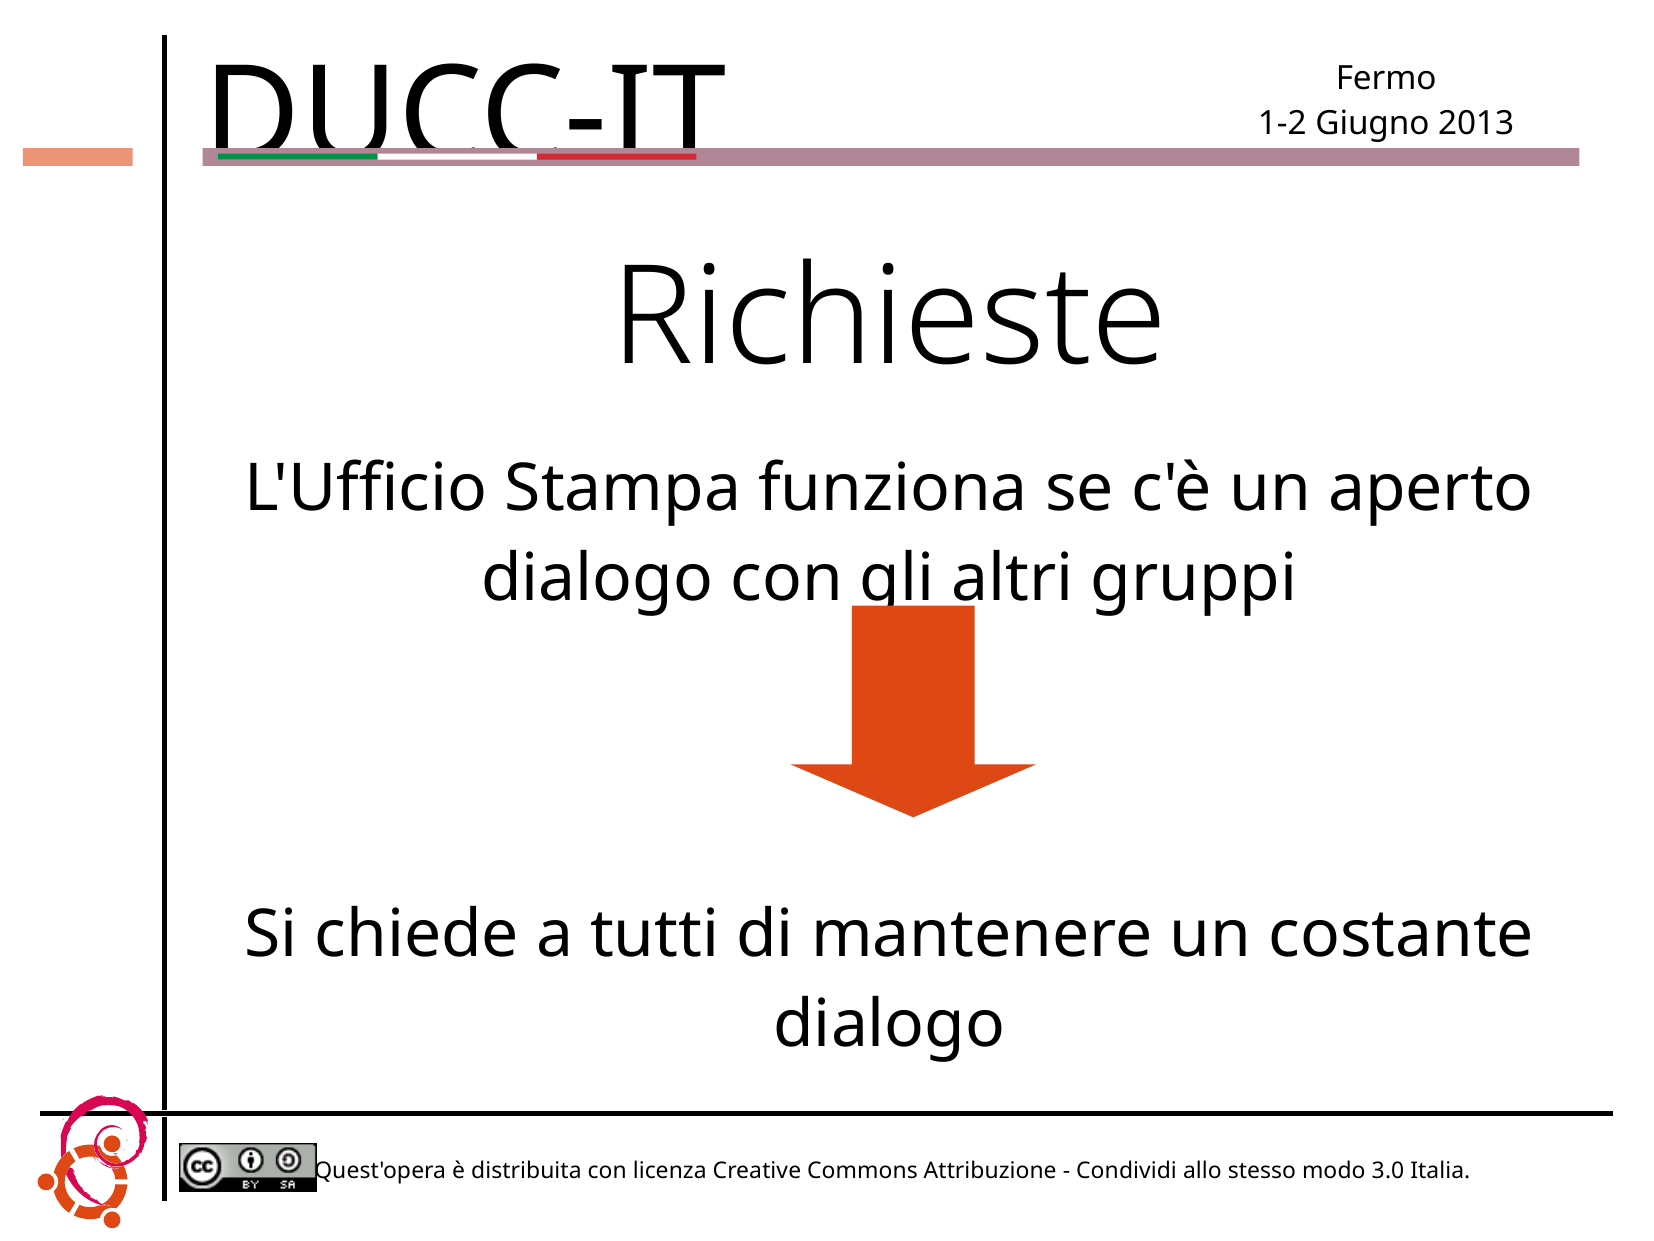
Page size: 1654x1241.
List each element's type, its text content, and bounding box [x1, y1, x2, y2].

text_box Quest'opera è distribuita con licenza Creative Commons Attribuzione - Condividi allo stesso modo 3.0 Italia. [323, 1146, 1464, 1188]
text_box [202, 148, 1580, 166]
text_box [103, 1211, 121, 1229]
text_box [22, 148, 133, 166]
text_box [39, 34, 1614, 1220]
text_box DUCC-IT [188, 10, 715, 175]
title Richieste [208, 206, 1571, 415]
text_box [790, 605, 1036, 818]
text_box Fermo 1-2 Giugno 2013 [1243, 46, 1519, 136]
text_box [37, 1173, 55, 1191]
list L'Ufficio Stampa funziona se c'è un aperto dialogo con gli altri gruppi Si chiede a tutti di mantenere un costante dialogo [208, 440, 1571, 1071]
picture [179, 1143, 317, 1192]
